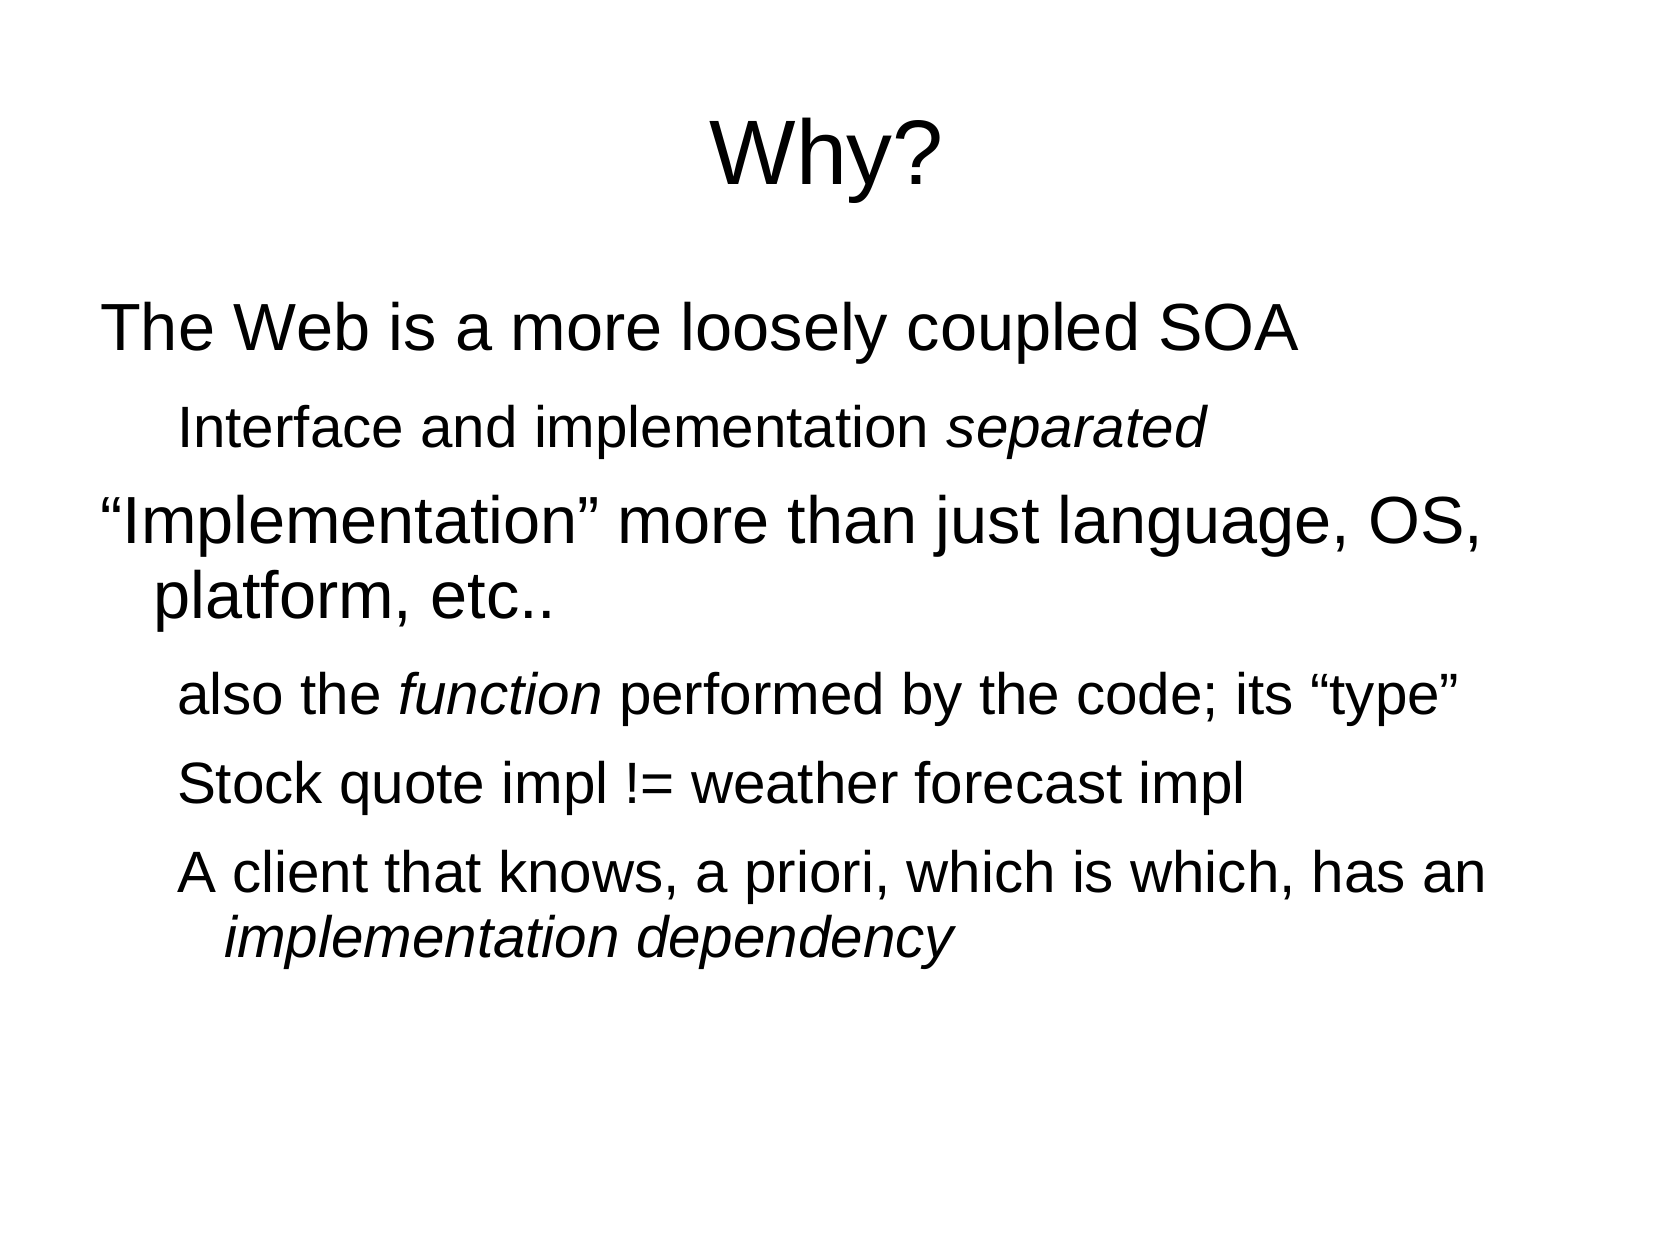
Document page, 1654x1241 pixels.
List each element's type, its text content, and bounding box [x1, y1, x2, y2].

title Why? [82, 49, 1571, 257]
list The Web is a more loosely coupled SOA Interface and implementation separated “Implementation” more than just language, OS, platform, etc.. also the function performed by the code; its “type” Stock quote impl != weather forecast impl A client that knows, a priori, which is which, has an implementation dependency [82, 290, 1571, 1109]
